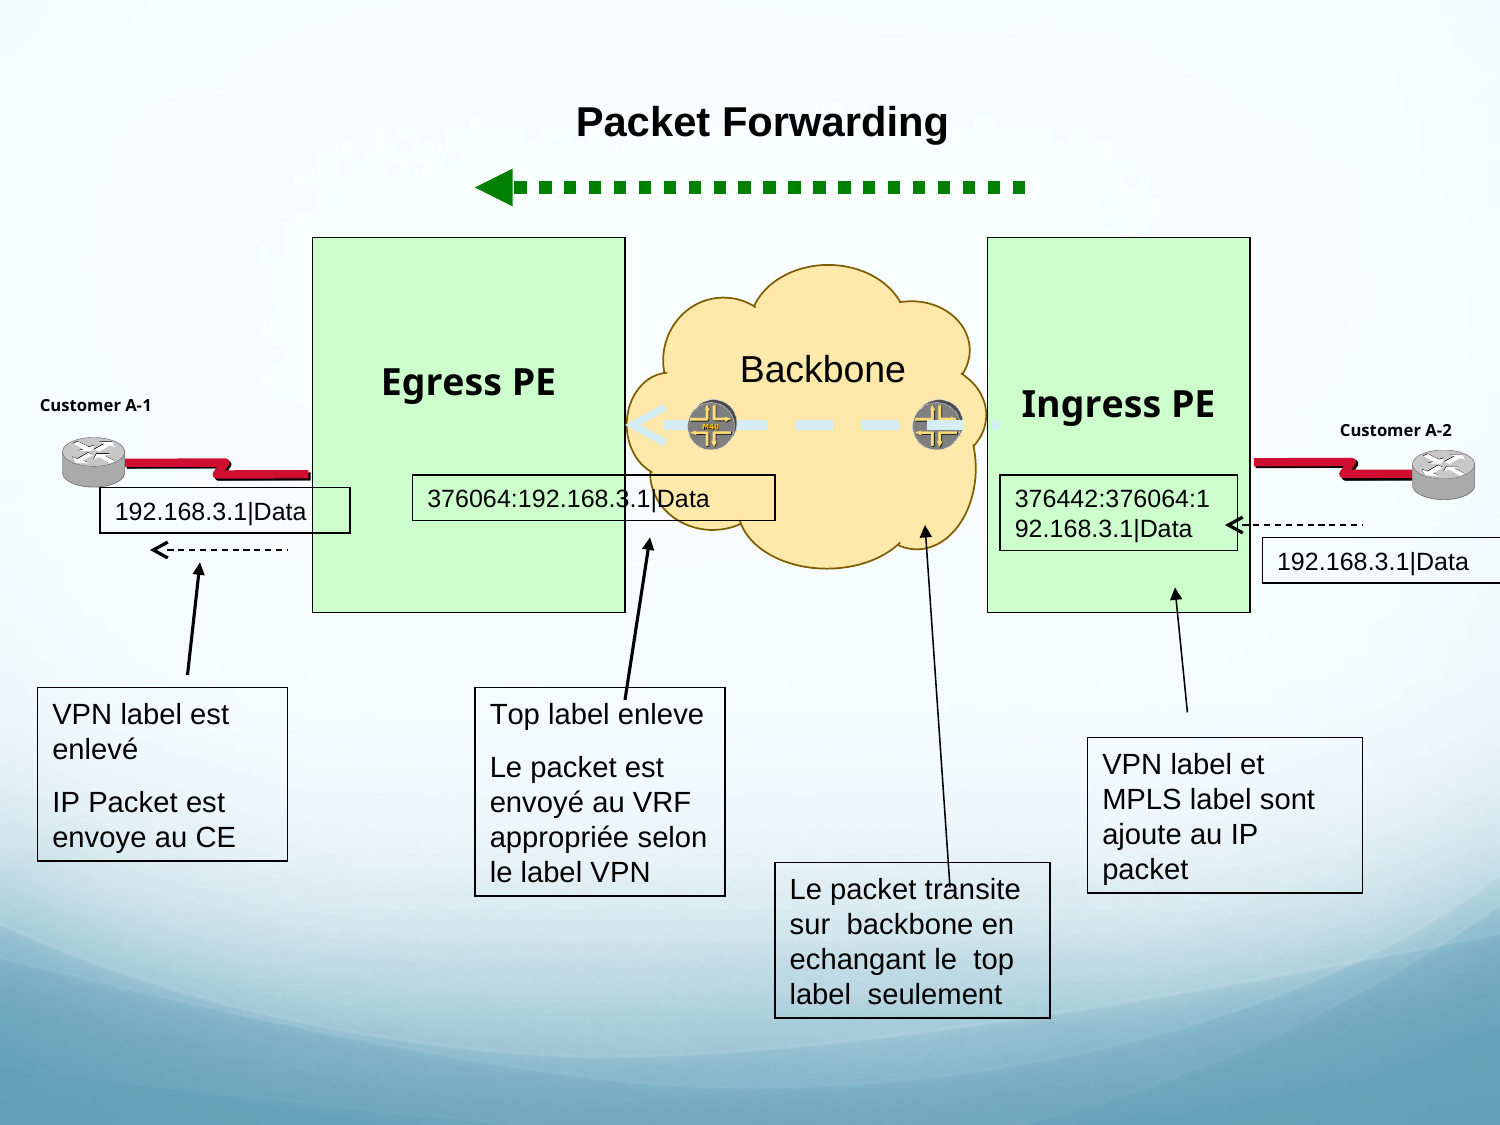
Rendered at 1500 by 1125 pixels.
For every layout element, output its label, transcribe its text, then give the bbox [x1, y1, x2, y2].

text_box Customer A-2 [1324, 412, 1500, 448]
text_box Packet Forwarding [275, 87, 1251, 154]
text_box VPN label et MPLS label sont ajoute au IP packet [1087, 737, 1363, 893]
text_box 192.168.3.1|Data [1262, 537, 1500, 583]
text_box Top label enleve Le packet est envoyé au VRF appropriée selon le label VPN [474, 687, 726, 896]
text_box Egress PE [312, 237, 625, 613]
text_box Ingress PE [987, 237, 1250, 613]
text_box VPN label est enlevé IP Packet est envoye au CE [37, 687, 288, 861]
text_box 376064:192.168.3.1|Data [412, 474, 776, 521]
text_box 376442:376064:192.168.3.1|Data [999, 474, 1238, 551]
text_box Le packet transite sur backbone en echangant le top label seulement [774, 862, 1051, 1018]
text_box Backbone [725, 337, 938, 398]
text_box Customer A-1 [24, 387, 188, 423]
picture [0, 0, 1500, 1125]
text_box 192.168.3.1|Data [99, 487, 351, 533]
